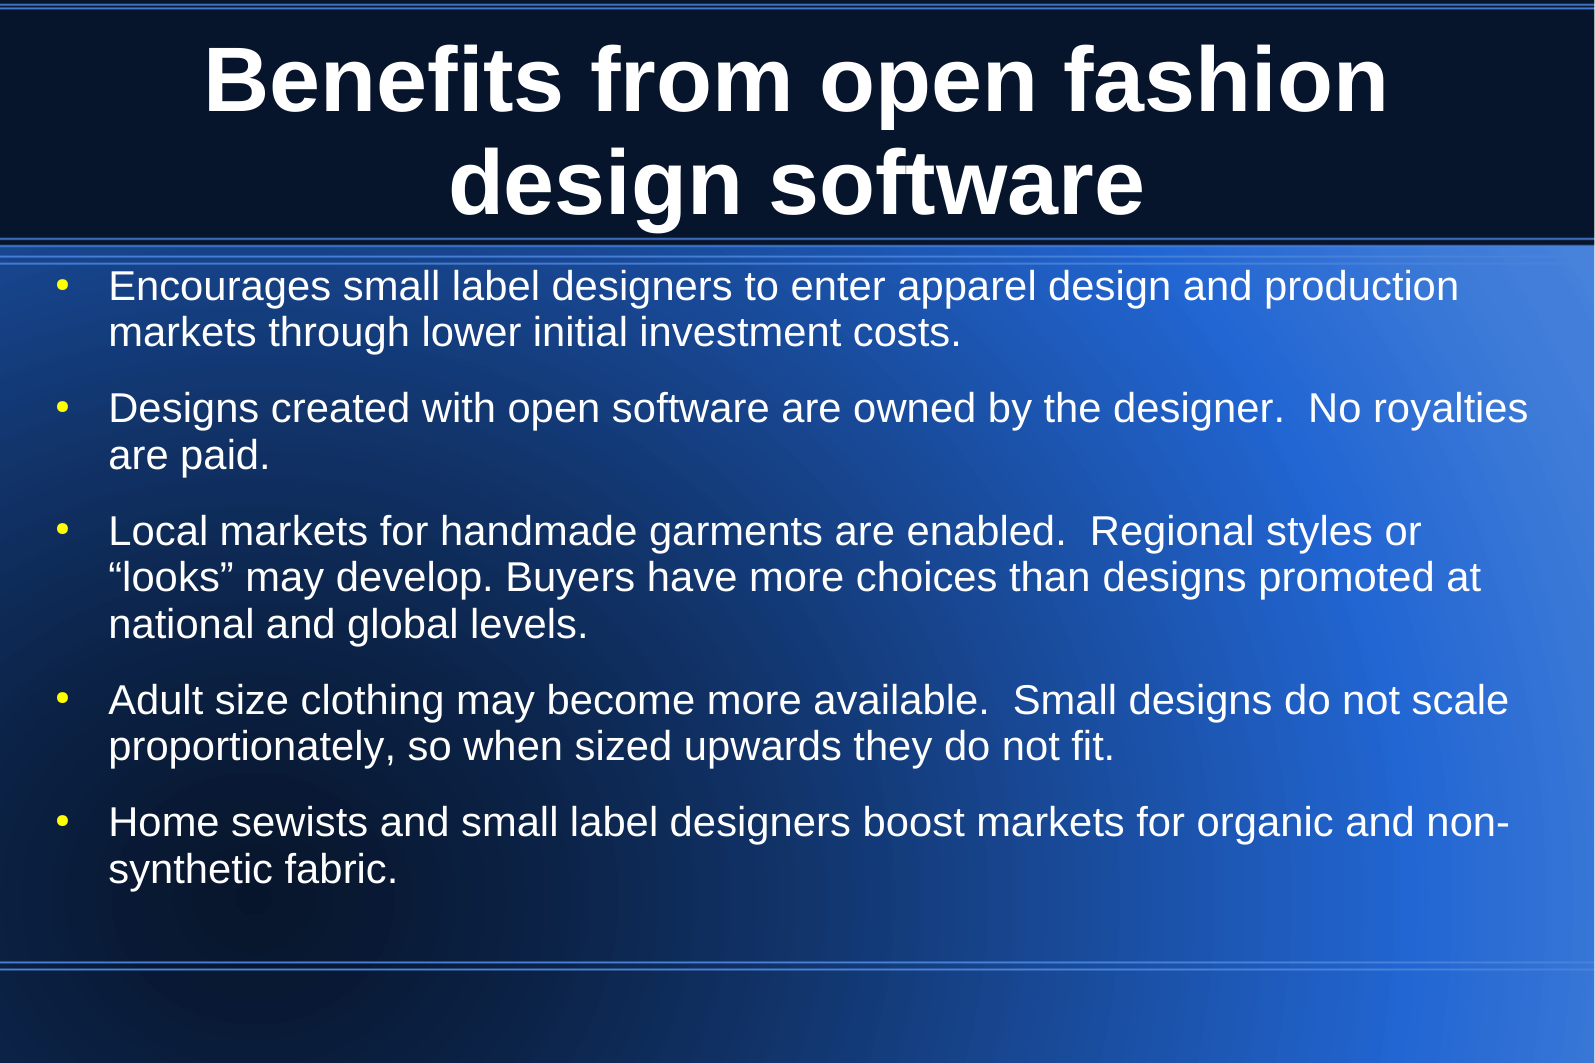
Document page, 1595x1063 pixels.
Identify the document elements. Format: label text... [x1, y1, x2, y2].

picture [0, 0, 1595, 1063]
list Encourages small label designers to enter apparel design and production markets through lower initial investment costs. Designs created with open software are owned by the designer. No royalties are paid. Local markets for handmade garments are enabled. Regional styles or “looks” may develop. Buyers have more choices than designs promoted at national and global levels. Adult size clothing may become more available. Small designs do not scale proportionately, so when sized upwards they do not fit. Home sewists and small label designers boost markets for organic and non-synthetic fabric. [37, 262, 1538, 1013]
title Benefits from open fashion design software [79, 28, 1515, 234]
